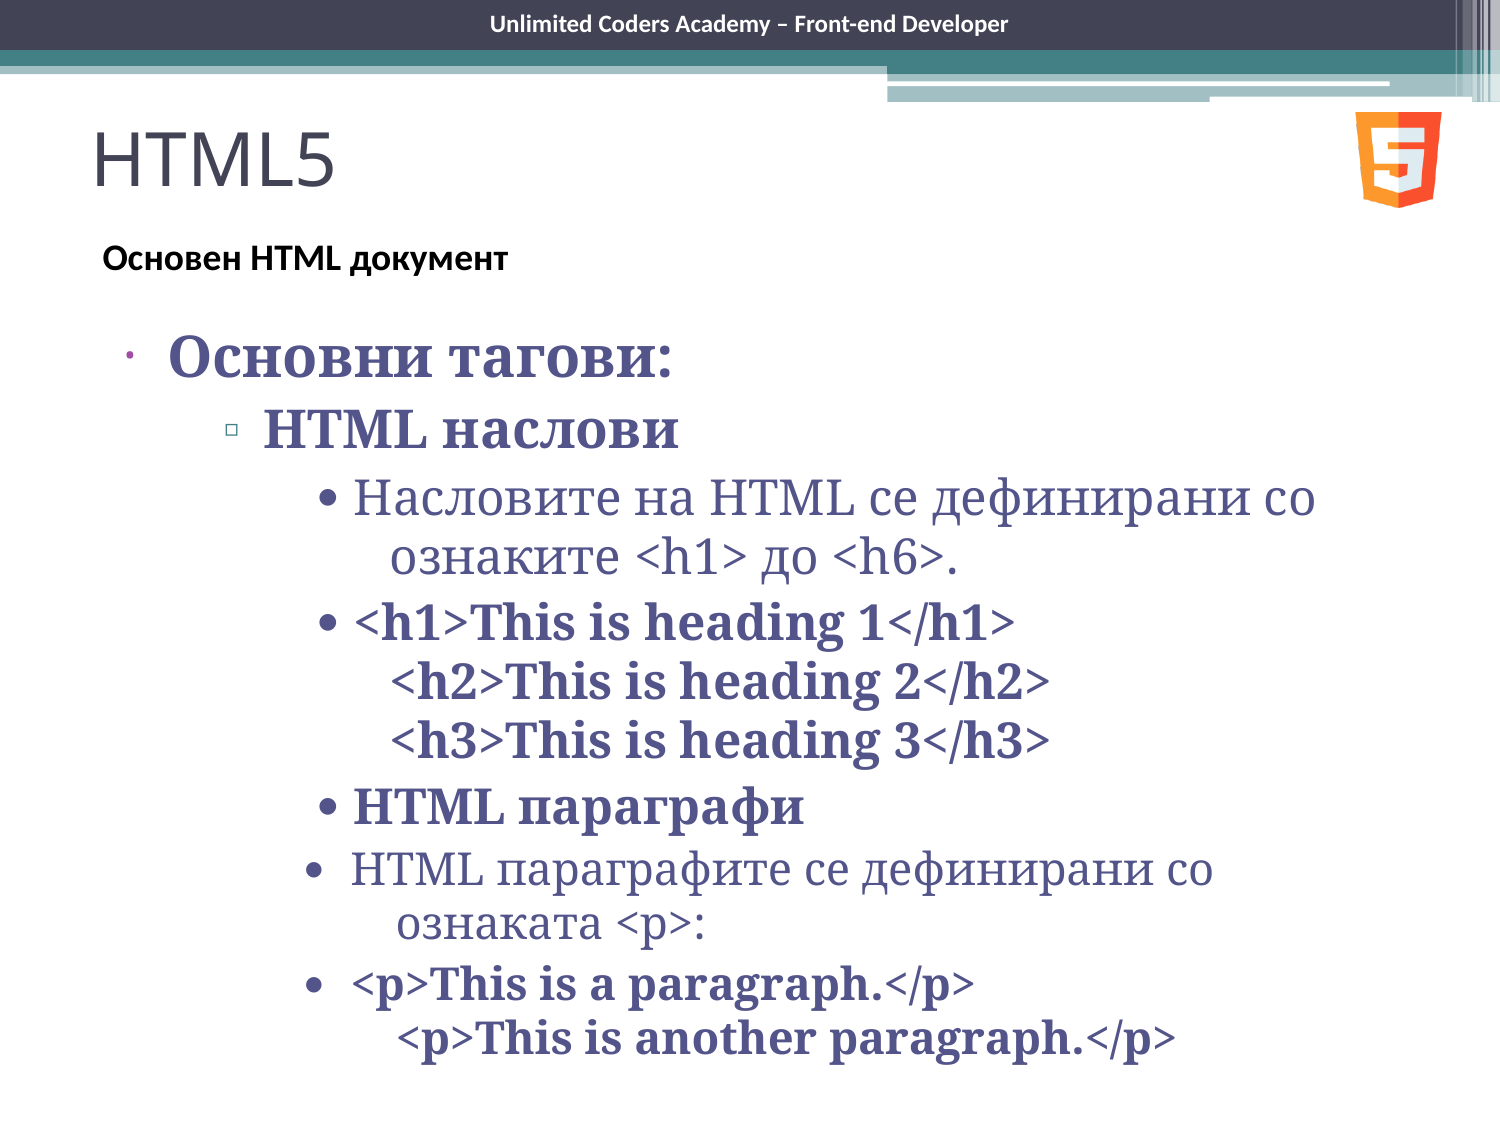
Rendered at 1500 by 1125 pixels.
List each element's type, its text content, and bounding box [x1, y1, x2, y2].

list Основни тагови: HTML наслови Насловите на HTML се дефинирани со ознаките <h1> до <h6>. <h1>This is heading 1</h1> <h2>This is heading 2</h2> <h3>This is heading 3</h3> HTML параграфи HTML параграфите се дефинирани со ознаката <p>: <p>This is a paragraph.</p> <p>This is another paragraph.</p> [75, 312, 1426, 1079]
picture [1350, 112, 1446, 209]
title HTML5 [75, 99, 1426, 213]
text_box Unlimited Coders Academy – Front-end Developer [0, 0, 1500, 38]
text_box Основен HTML документ [88, 225, 1438, 285]
